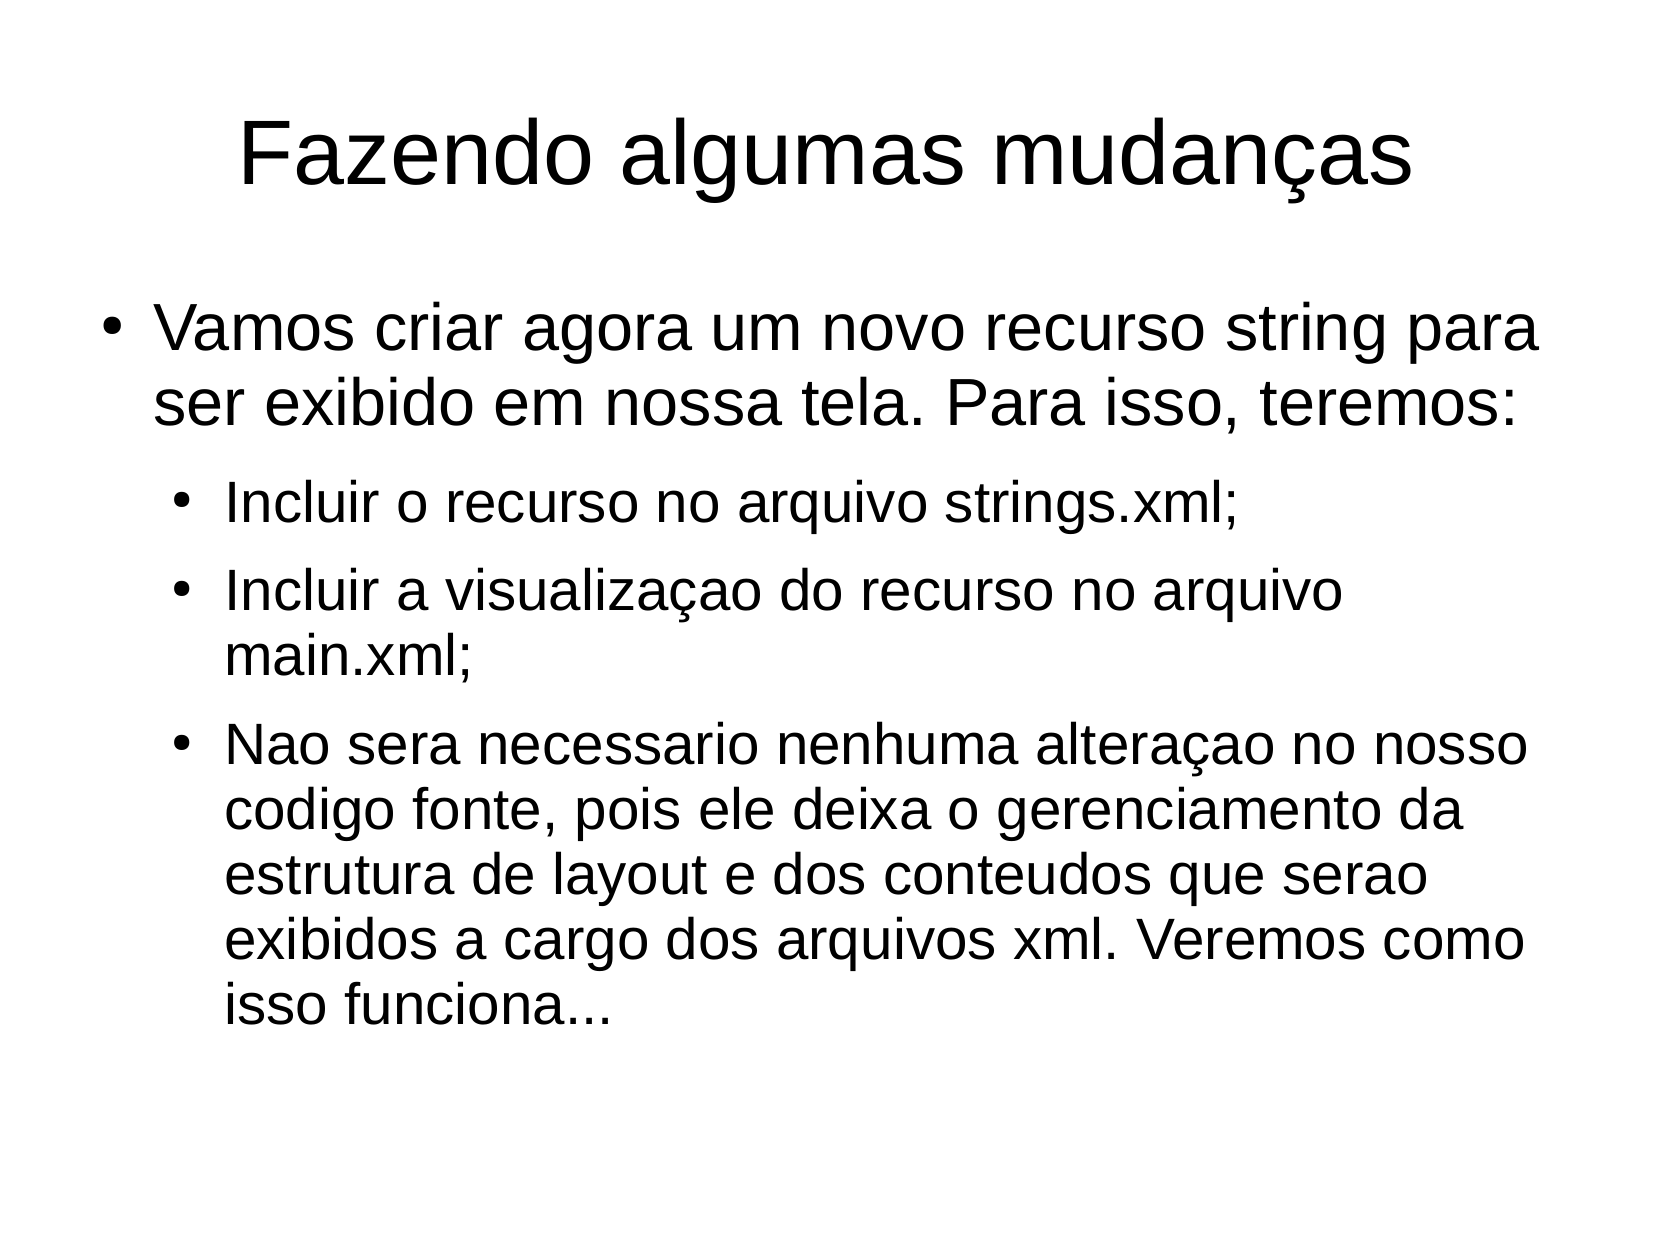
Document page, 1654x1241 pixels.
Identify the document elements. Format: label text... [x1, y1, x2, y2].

title Fazendo algumas mudanças [82, 49, 1571, 257]
list Vamos criar agora um novo recurso string para ser exibido em nossa tela. Para isso, teremos: Incluir o recurso no arquivo strings.xml; Incluir a visualizaçao do recurso no arquivo main.xml; Nao sera necessario nenhuma alteraçao no nosso codigo fonte, pois ele deixa o gerenciamento da estrutura de layout e dos conteudos que serao exibidos a cargo dos arquivos xml. Veremos como isso funciona... [82, 290, 1571, 1109]
